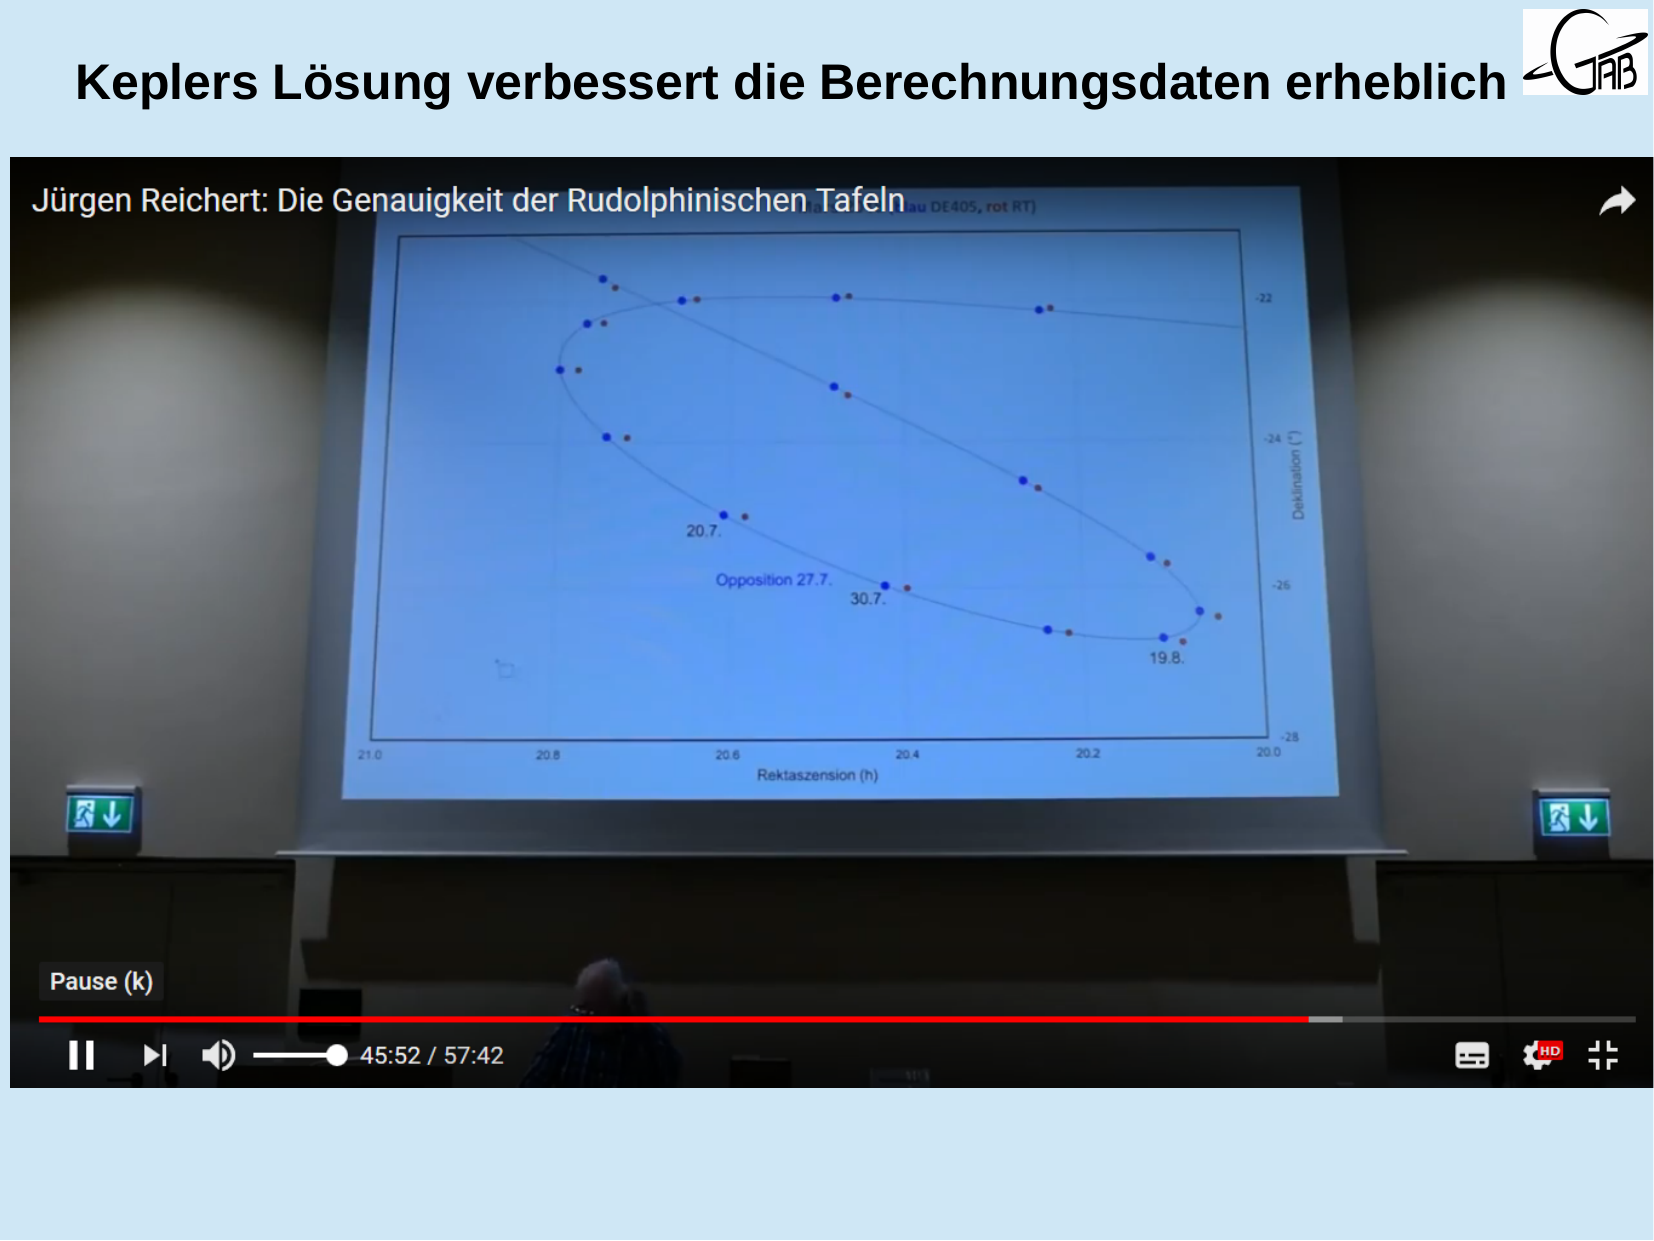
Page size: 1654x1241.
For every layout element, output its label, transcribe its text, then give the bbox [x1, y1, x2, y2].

picture [10, 157, 1654, 1088]
text_box Keplers Lösung verbessert die Berechnungsdaten erheblich [61, 47, 1524, 120]
picture [1523, 9, 1648, 95]
